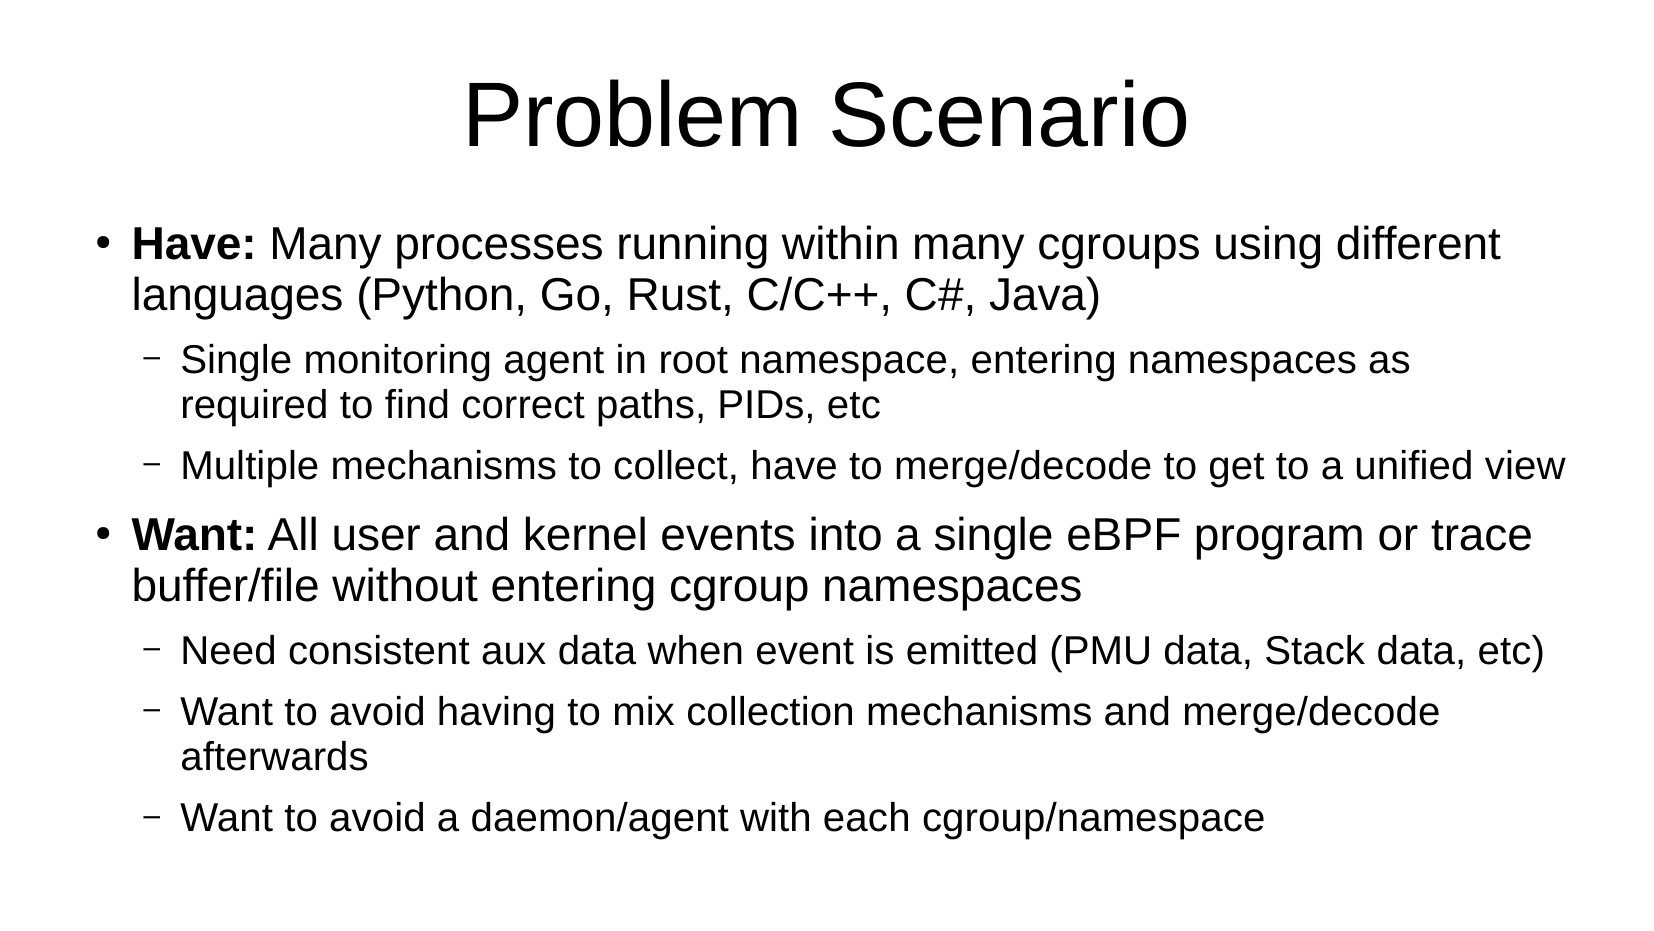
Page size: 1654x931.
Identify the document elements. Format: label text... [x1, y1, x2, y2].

list Have: Many processes running within many cgroups using different languages (Python, Go, Rust, C/C++, C#, Java) Single monitoring agent in root namespace, entering namespaces as required to find correct paths, PIDs, etc Multiple mechanisms to collect, have to merge/decode to get to a unified view Want: All user and kernel events into a single eBPF program or trace buffer/file without entering cgroup namespaces Need consistent aux data when event is emitted (PMU data, Stack data, etc) Want to avoid having to mix collection mechanisms and merge/decode afterwards Want to avoid a daemon/agent with each cgroup/namespace [82, 217, 1571, 901]
title Problem Scenario [82, 37, 1571, 193]
